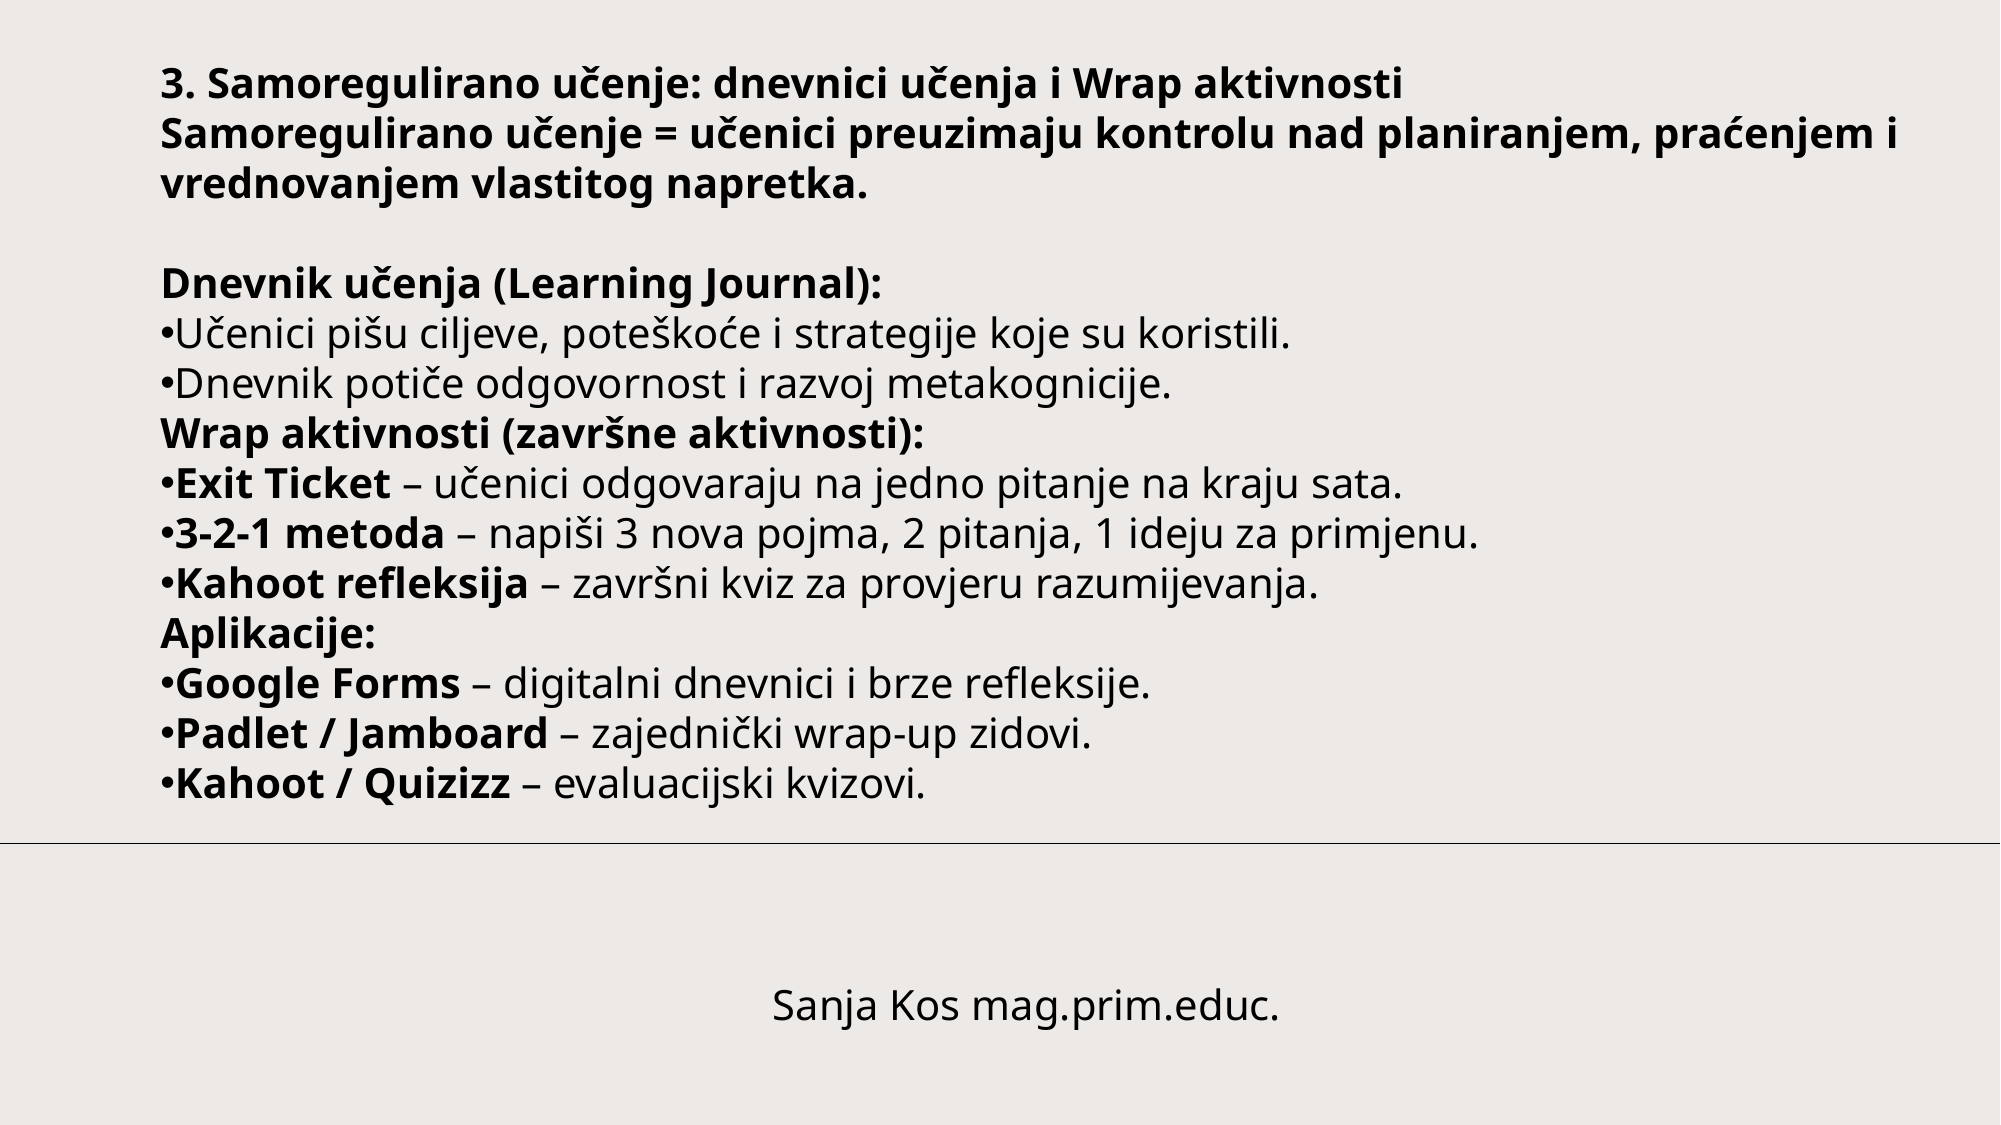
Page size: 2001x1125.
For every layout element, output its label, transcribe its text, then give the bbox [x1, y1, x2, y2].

text_box 3. Samoregulirano učenje: dnevnici učenja i Wrap aktivnosti Samoregulirano učenje = učenici preuzimaju kontrolu nad planiranjem, praćenjem i vrednovanjem vlastitog napretka. Dnevnik učenja (Learning Journal): Učenici pišu ciljeve, poteškoće i strategije koje su koristili. Dnevnik potiče odgovornost i razvoj metakognicije. Wrap aktivnosti (završne aktivnosti): Exit Ticket – učenici odgovaraju na jedno pitanje na kraju sata. 3-2-1 metoda – napiši 3 nova pojma, 2 pitanja, 1 ideju za primjenu. Kahoot refleksija – završni kviz za provjeru razumijevanja. Aplikacije: Google Forms – digitalni dnevnici i brze refleksije. Padlet / Jamboard – zajednički wrap-up zidovi. Kahoot / Quizizz – evaluacijski kvizovi. [145, 49, 1936, 822]
subtitle Sanja Kos mag.prim.educ. [721, 951, 1333, 1052]
